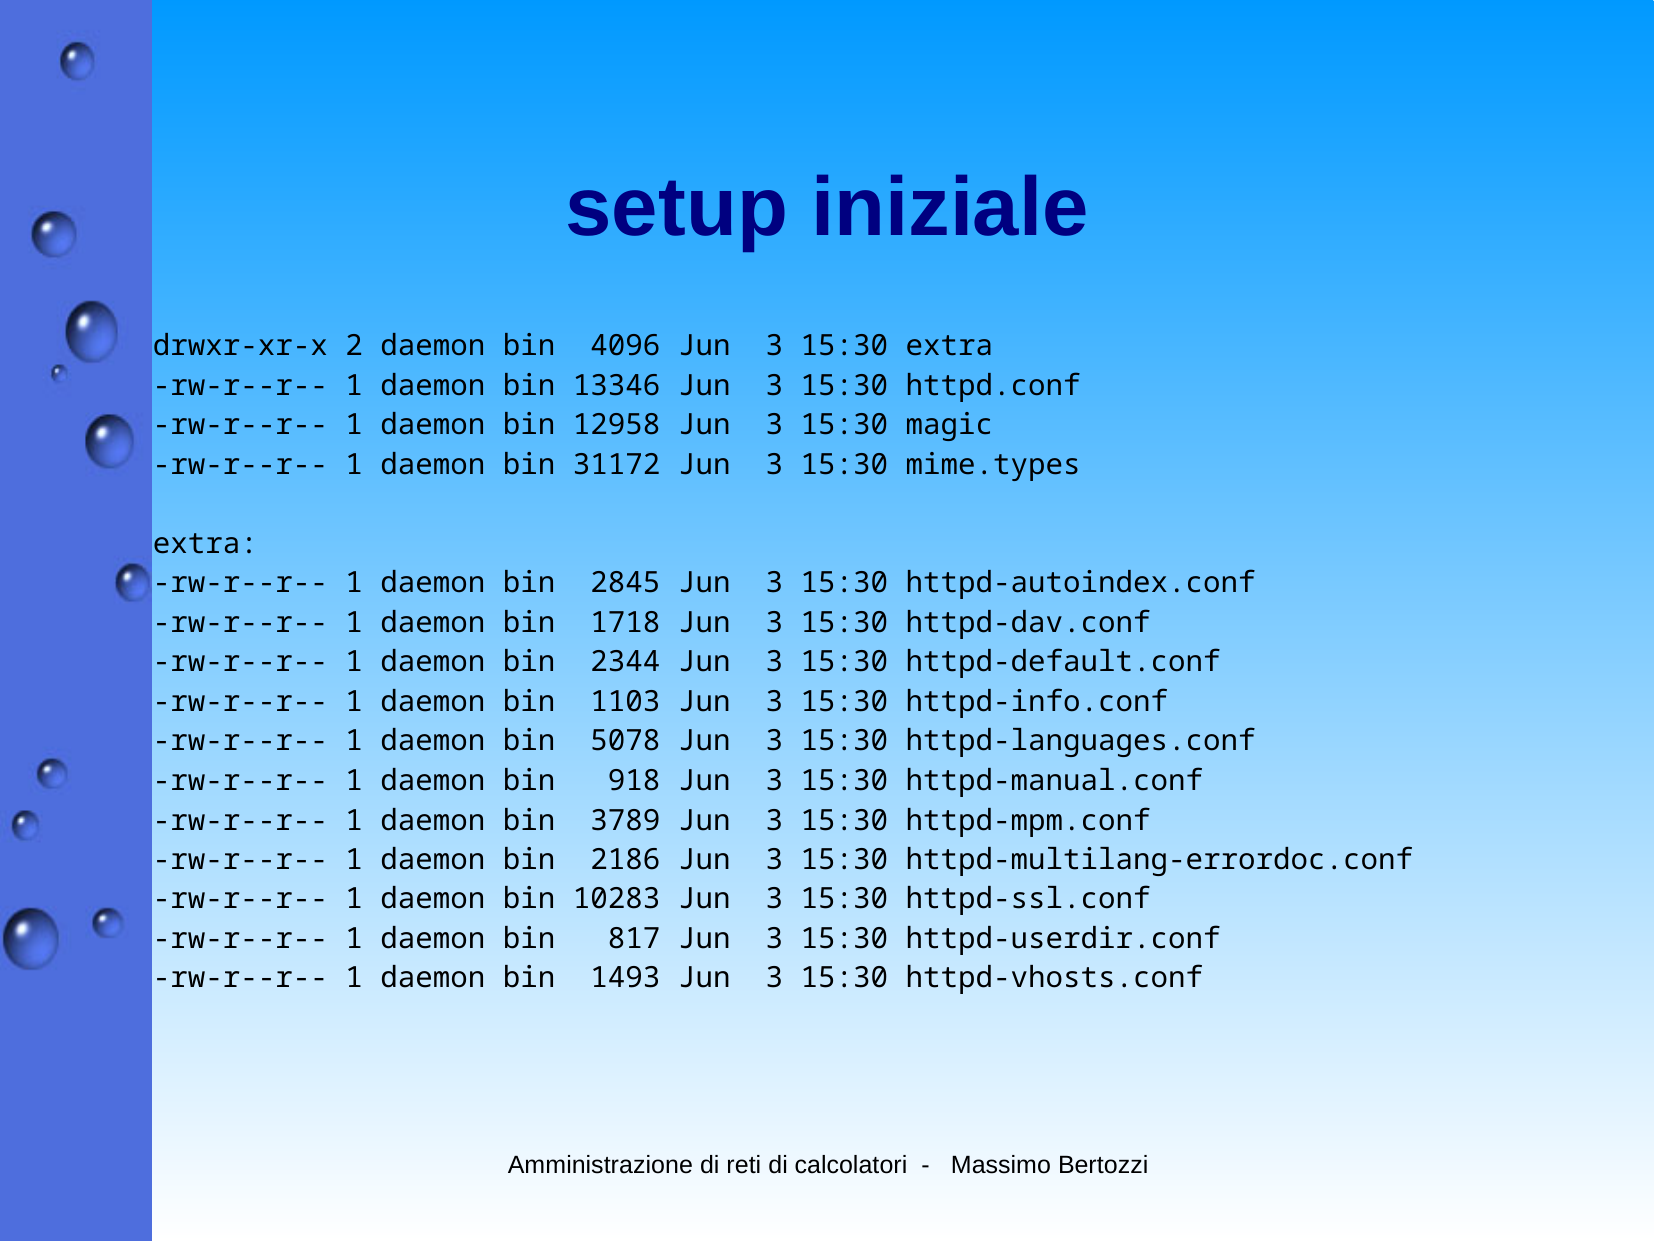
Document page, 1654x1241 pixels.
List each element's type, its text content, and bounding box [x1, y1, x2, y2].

picture [0, 0, 152, 1241]
title setup iniziale [121, 102, 1534, 311]
list drwxr-xr-x 2 daemon bin 4096 Jun 3 15:30 extra -rw-r--r-- 1 daemon bin 13346 Jun 3 15:30 httpd.conf -rw-r--r-- 1 daemon bin 12958 Jun 3 15:30 magic -rw-r--r-- 1 daemon bin 31172 Jun 3 15:30 mime.types extra: -rw-r--r-- 1 daemon bin 2845 Jun 3 15:30 httpd-autoindex.conf -rw-r--r-- 1 daemon bin 1718 Jun 3 15:30 httpd-dav.conf -rw-r--r-- 1 daemon bin 2344 Jun 3 15:30 httpd-default.conf -rw-r--r-- 1 daemon bin 1103 Jun 3 15:30 httpd-info.conf -rw-r--r-- 1 daemon bin 5078 Jun 3 15:30 httpd-languages.conf -rw-r--r-- 1 daemon bin 918 Jun 3 15:30 httpd-manual.conf -rw-r--r-- 1 daemon bin 3789 Jun 3 15:30 httpd-mpm.conf -rw-r--r-- 1 daemon bin 2186 Jun 3 15:30 httpd-multilang-errordoc.conf -rw-r--r-- 1 daemon bin 10283 Jun 3 15:30 httpd-ssl.conf -rw-r--r-- 1 daemon bin 817 Jun 3 15:30 httpd-userdir.conf -rw-r--r-- 1 daemon bin 1493 Jun 3 15:30 httpd-vhosts.conf [152, 324, 1654, 1152]
